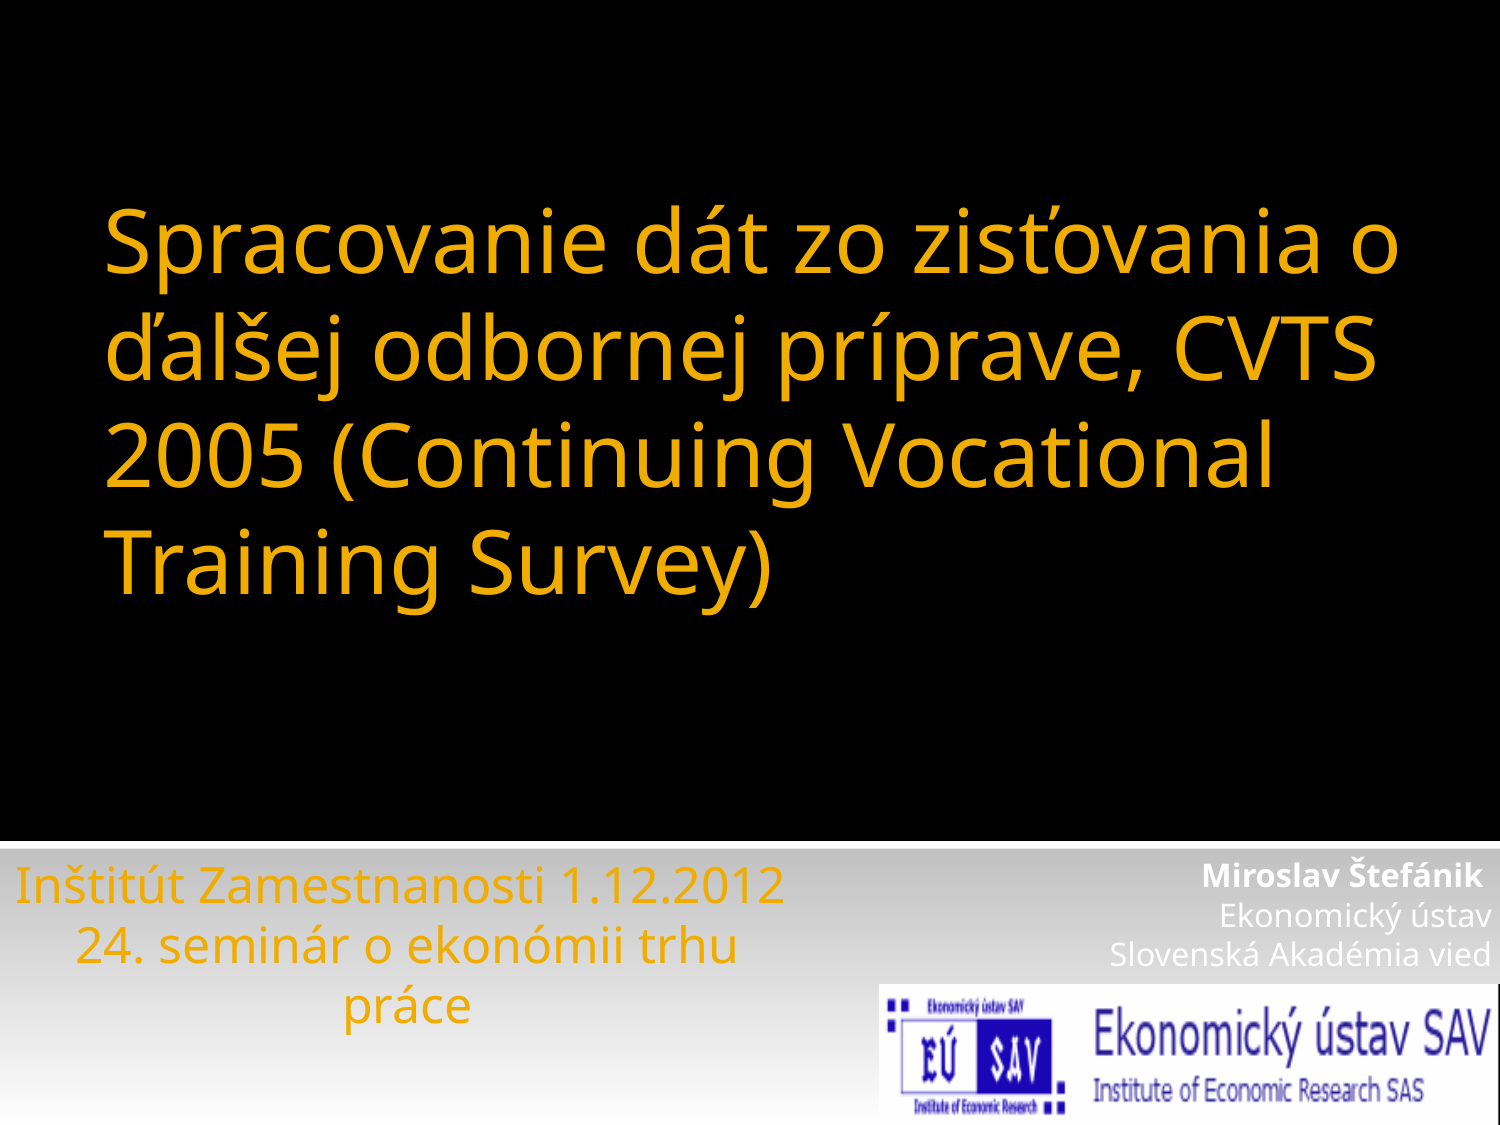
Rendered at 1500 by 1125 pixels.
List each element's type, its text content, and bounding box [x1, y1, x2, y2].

text_box Inštitút Zamestnanosti 1.12.2012 24. seminár o ekonómii trhu práce [0, 845, 815, 1041]
subtitle Miroslav Štefánik Ekonomický ústav Slovenská Akadémia vied [785, 855, 1500, 973]
title Spracovanie dát zo zisťovania o ďalšej odbornej príprave, CVTS 2005 (Continuing Vocational Training Survey) [88, 184, 1414, 716]
picture [878, 984, 1500, 1125]
